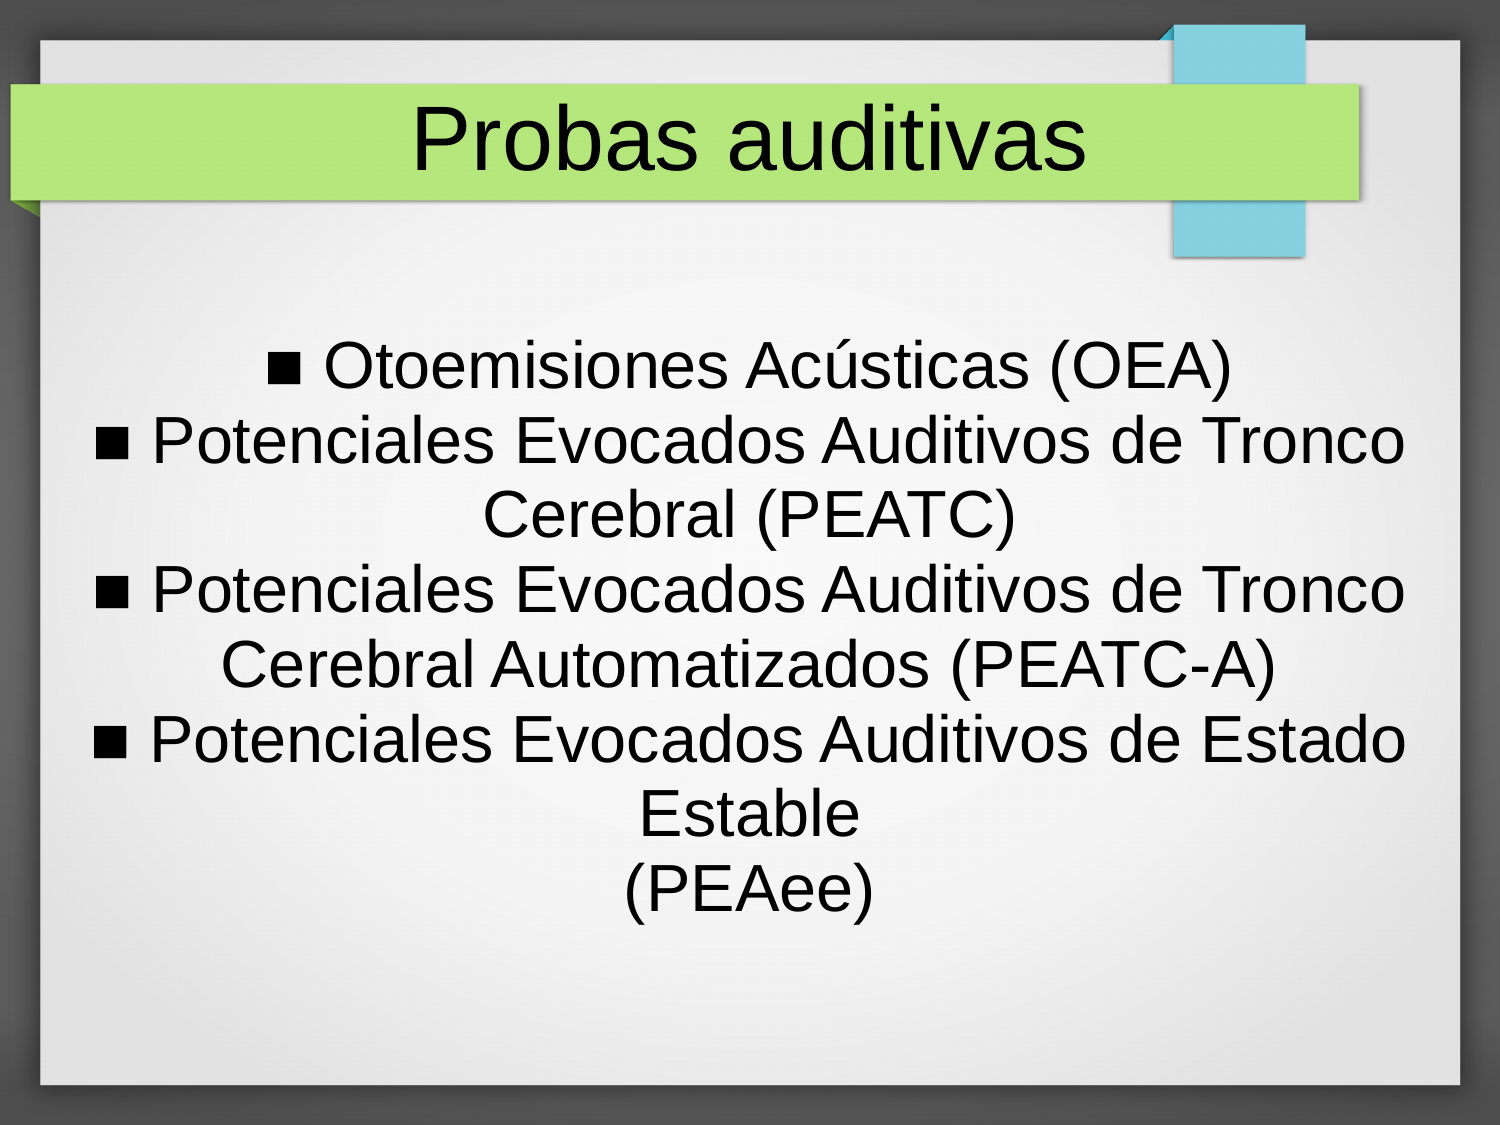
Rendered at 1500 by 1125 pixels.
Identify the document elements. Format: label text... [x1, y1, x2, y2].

subtitle ■ Otoemisiones Acústicas (OEA) ■ Potenciales Evocados Auditivos de Tronco Cerebral (PEATC) ■ Potenciales Evocados Auditivos de Tronco Cerebral Automatizados (PEATC-A) ■ Potenciales Evocados Auditivos de Estado Estable (PEAee) [75, 252, 1425, 926]
picture [0, 0, 1500, 1125]
title Probas auditivas [75, 44, 1425, 233]
